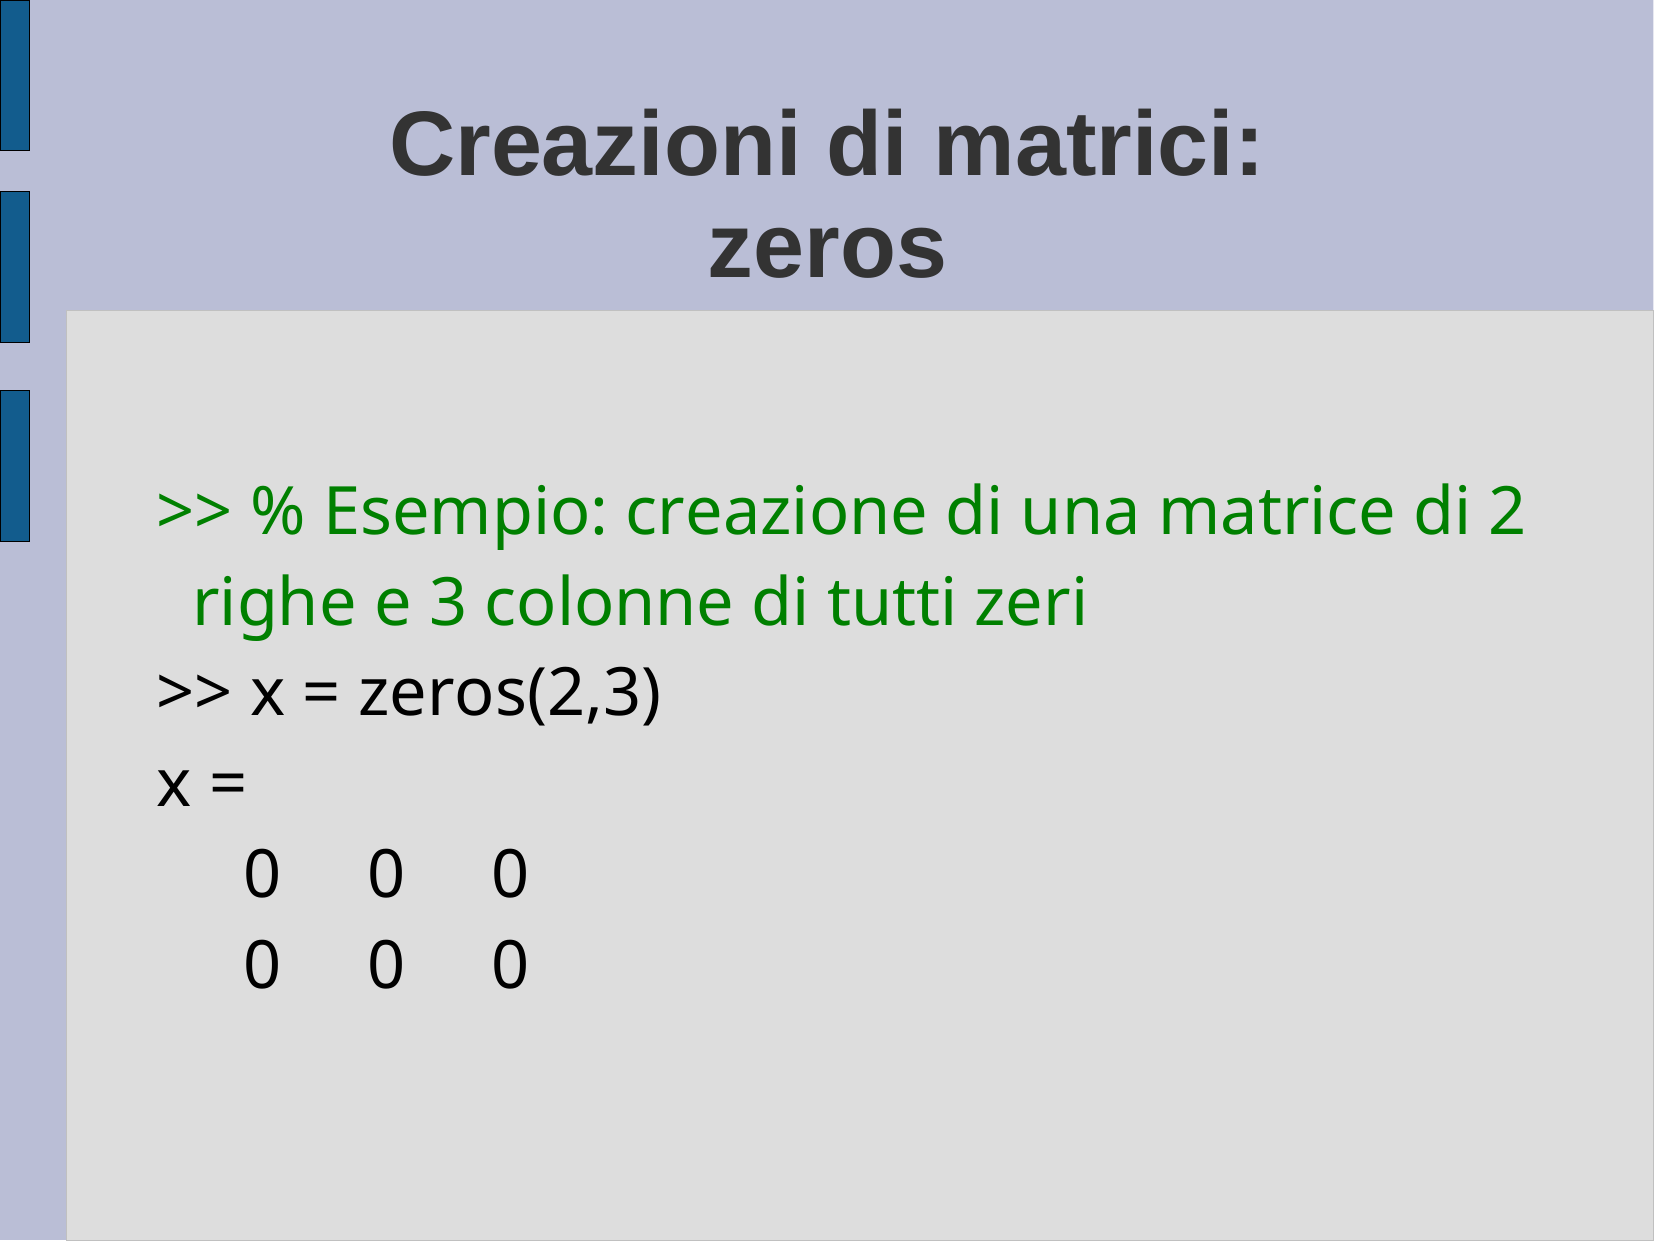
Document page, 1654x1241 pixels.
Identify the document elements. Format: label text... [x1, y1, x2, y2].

title Creazioni di matrici: zeros [121, 92, 1534, 298]
subtitle >> % Esempio: creazione di una matrice di 2 righe e 3 colonne di tutti zeri >> x = zeros(2,3) x = 0 0 0 0 0 0 [121, 352, 1534, 1119]
